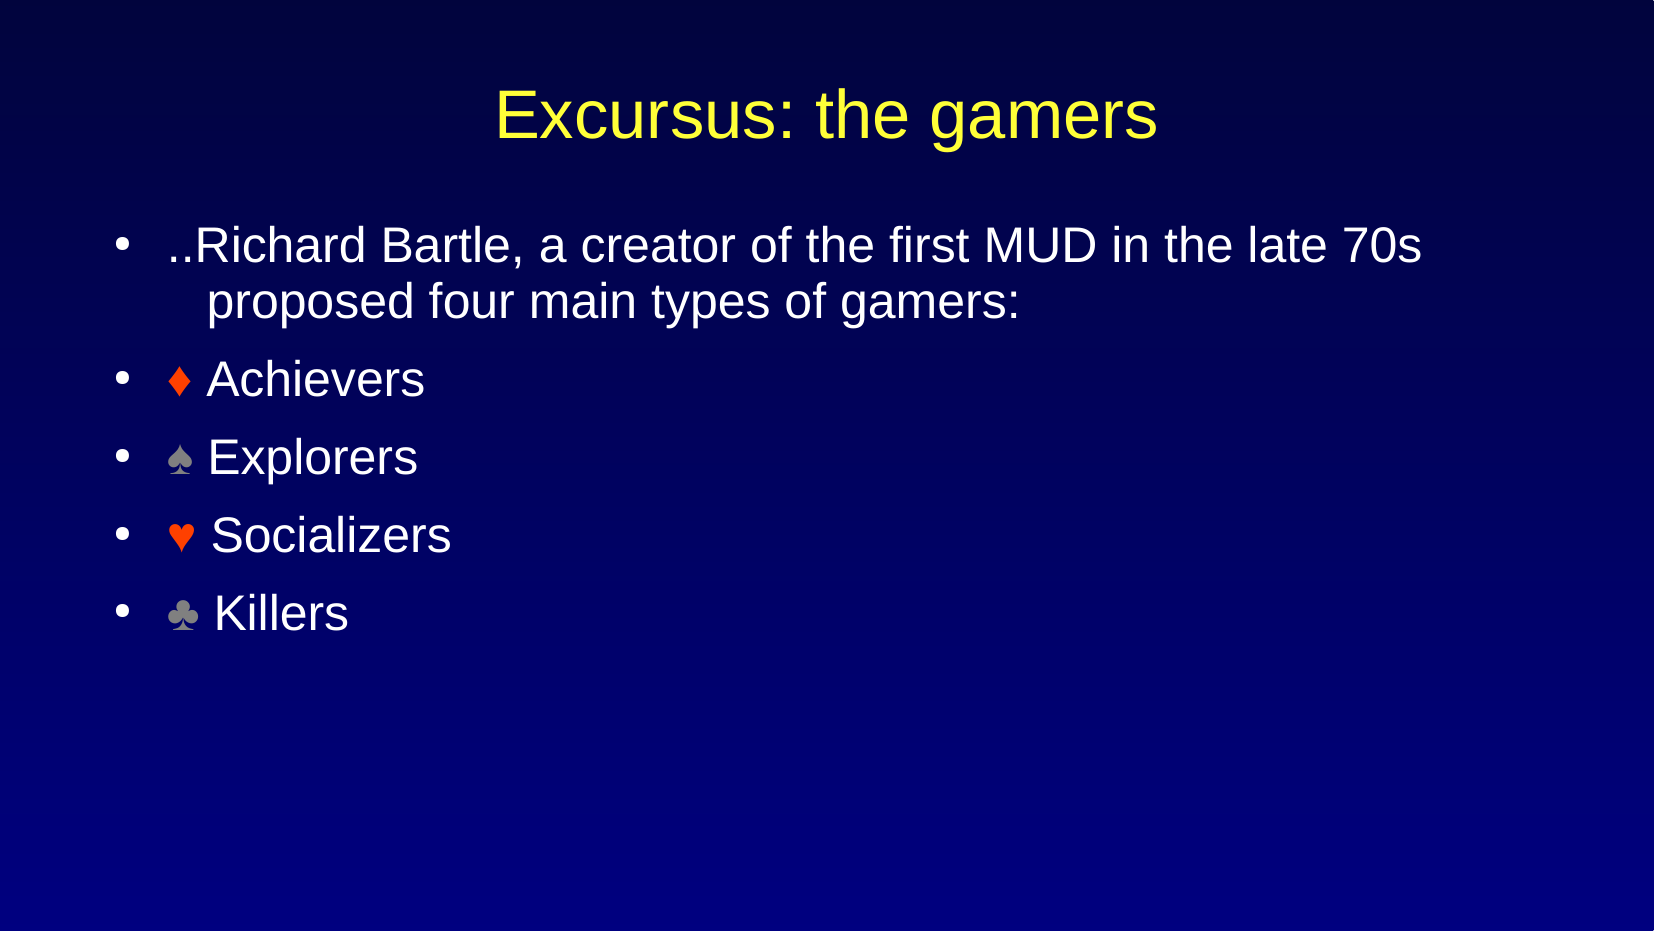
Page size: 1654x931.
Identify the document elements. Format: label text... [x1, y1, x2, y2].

title Excursus: the gamers [82, 37, 1571, 193]
list ..Richard Bartle, a creator of the first MUD in the late 70s proposed four main types of gamers: ♦ Achievers ♠ Explorers ♥ Socializers ♣ Killers [82, 217, 1571, 758]
